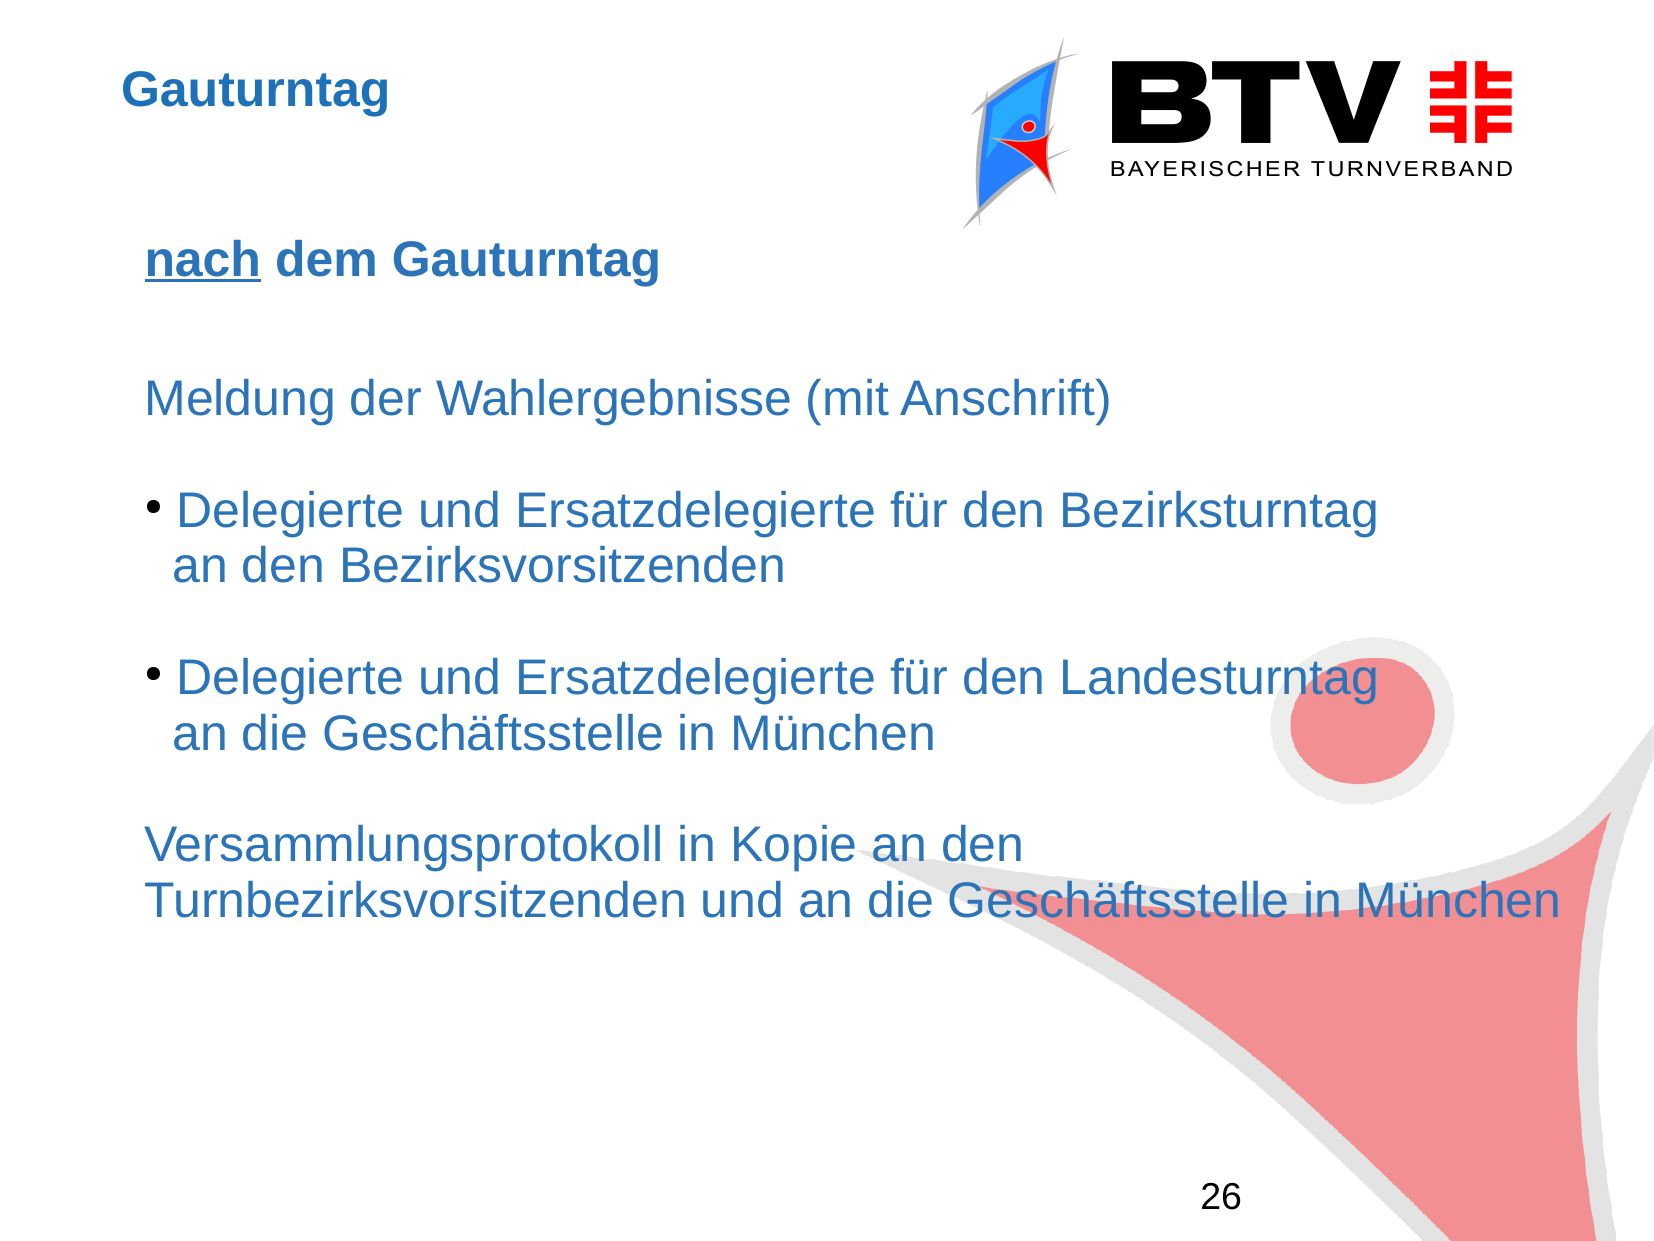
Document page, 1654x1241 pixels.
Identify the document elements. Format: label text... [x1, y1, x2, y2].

title Gauturntag [106, 54, 892, 201]
picture [854, 637, 1654, 1241]
subtitle nach dem Gauturntag Meldung der Wahlergebnisse (mit Anschrift) Delegierte und Ersatzdelegierte für den Bezirksturntag an den Bezirksvorsitzenden Delegierte und Ersatzdelegierte für den Landesturntag an die Geschäftsstelle in München Versammlungsprotokoll in Kopie an den Turnbezirksvorsitzenden und an die Geschäftsstelle in München [129, 224, 1595, 1182]
picture [939, 24, 1548, 224]
text_box <Nummer> [1185, 1182, 1571, 1216]
